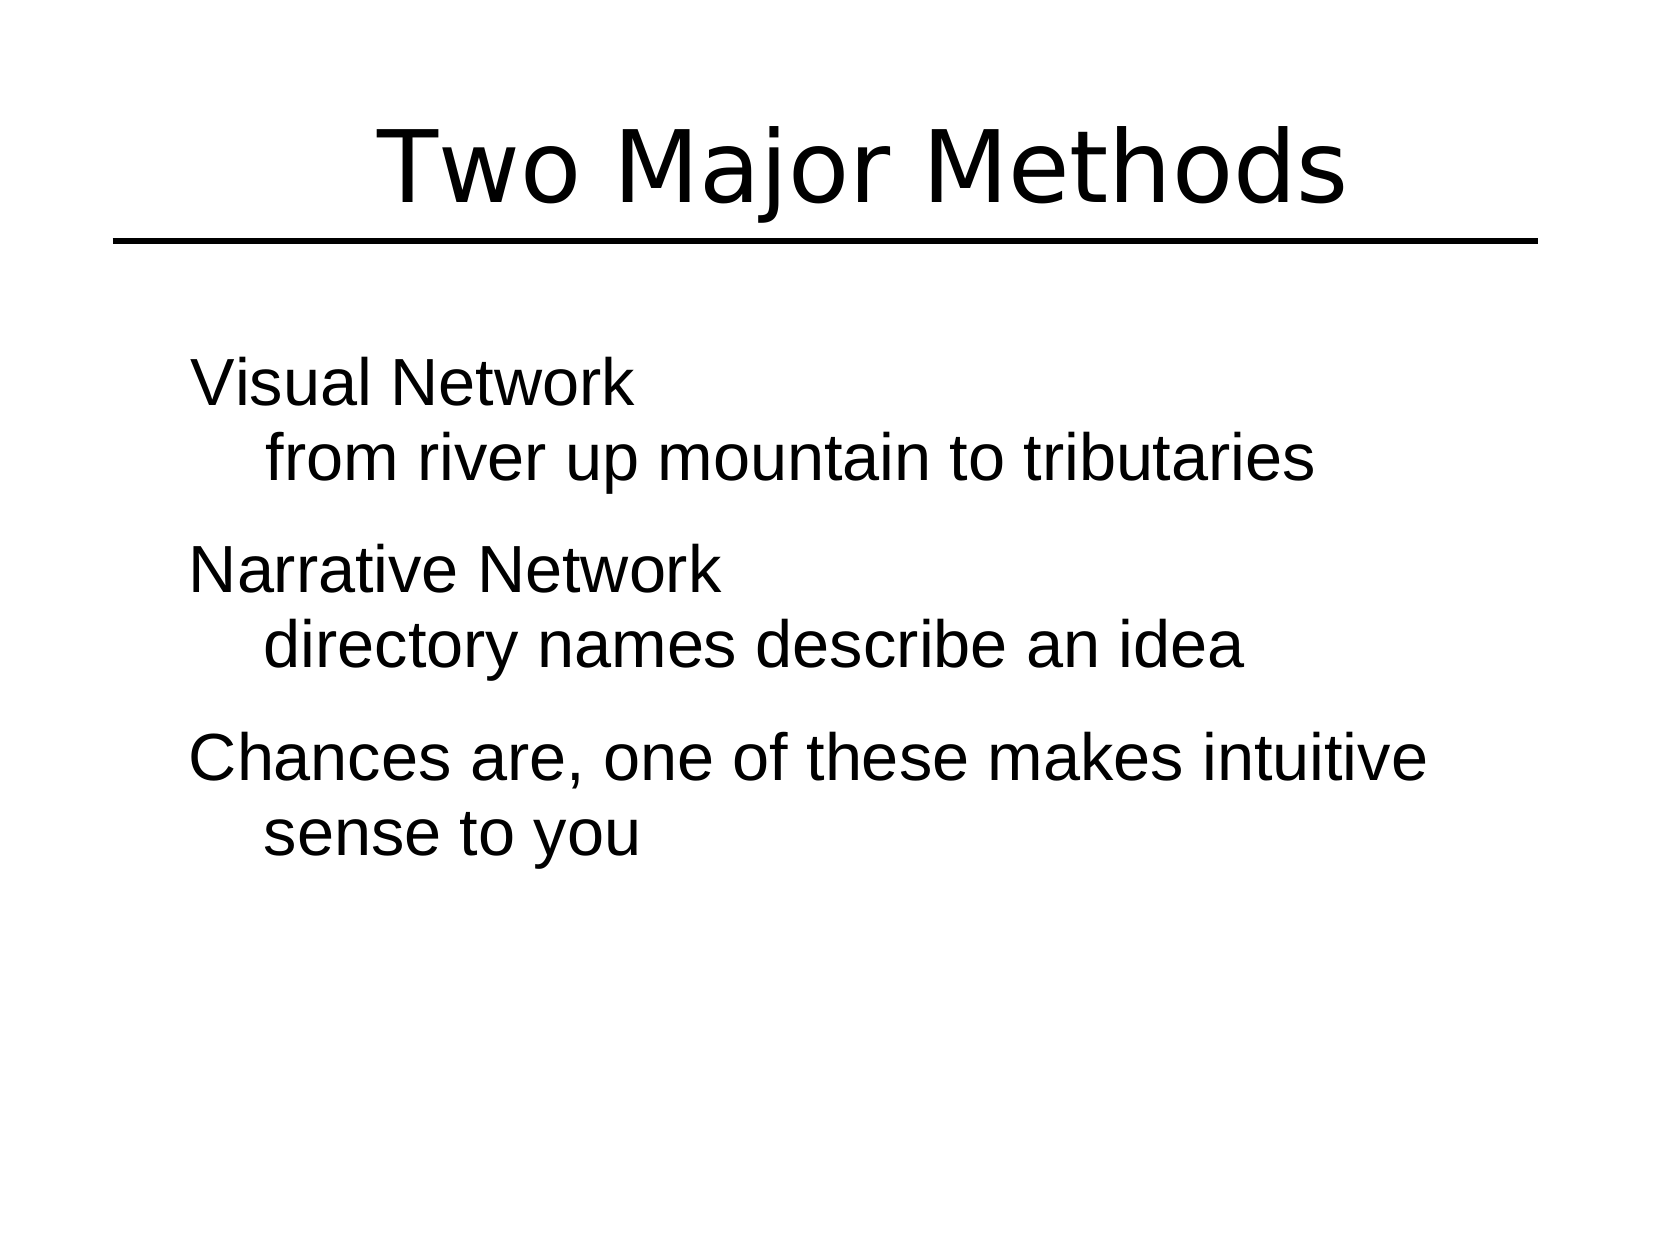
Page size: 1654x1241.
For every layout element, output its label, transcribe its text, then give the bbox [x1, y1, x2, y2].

text_box Visual Network from river up mountain to tributaries [176, 337, 1501, 502]
text_box Chances are, one of these makes intuitive sense to you [173, 712, 1501, 877]
text_box Narrative Network directory names describe an idea [173, 525, 1463, 690]
text_box Two Major Methods [362, 102, 1382, 234]
